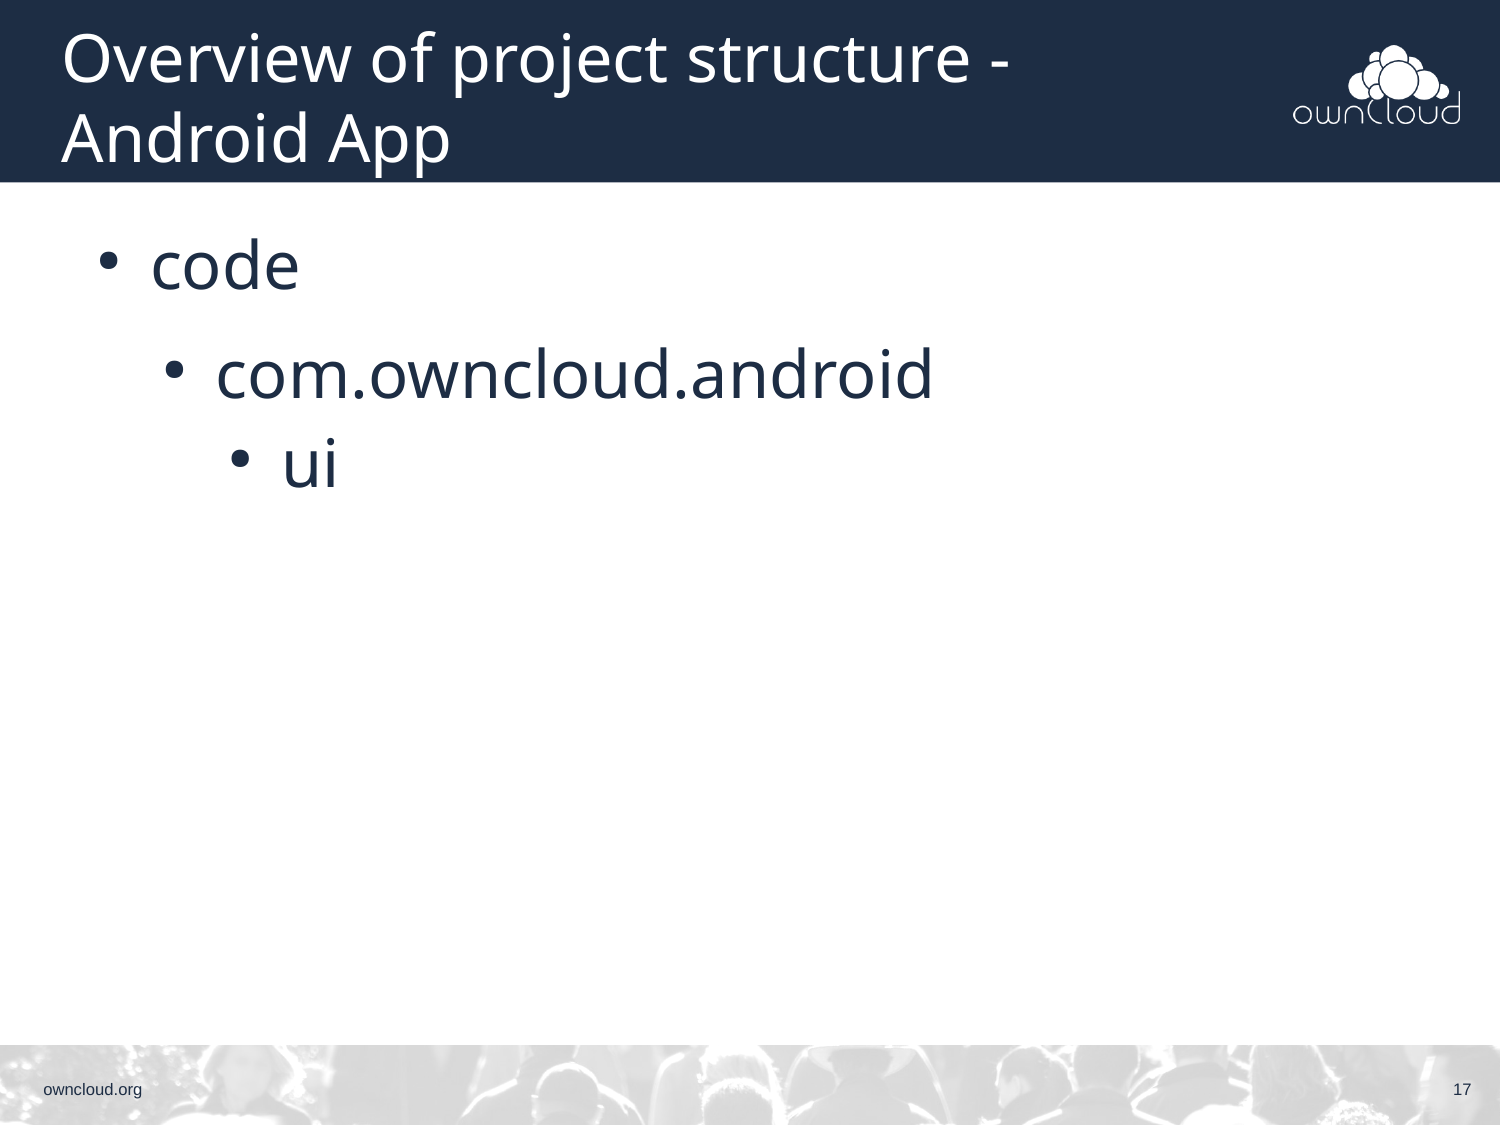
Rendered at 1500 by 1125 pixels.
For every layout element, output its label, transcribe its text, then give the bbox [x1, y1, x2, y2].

list code com.owncloud.android ui [46, 214, 1406, 1004]
picture [1293, 45, 1460, 124]
picture [0, 1045, 1500, 1125]
title Overview of project structure - Android App [46, 5, 1258, 187]
